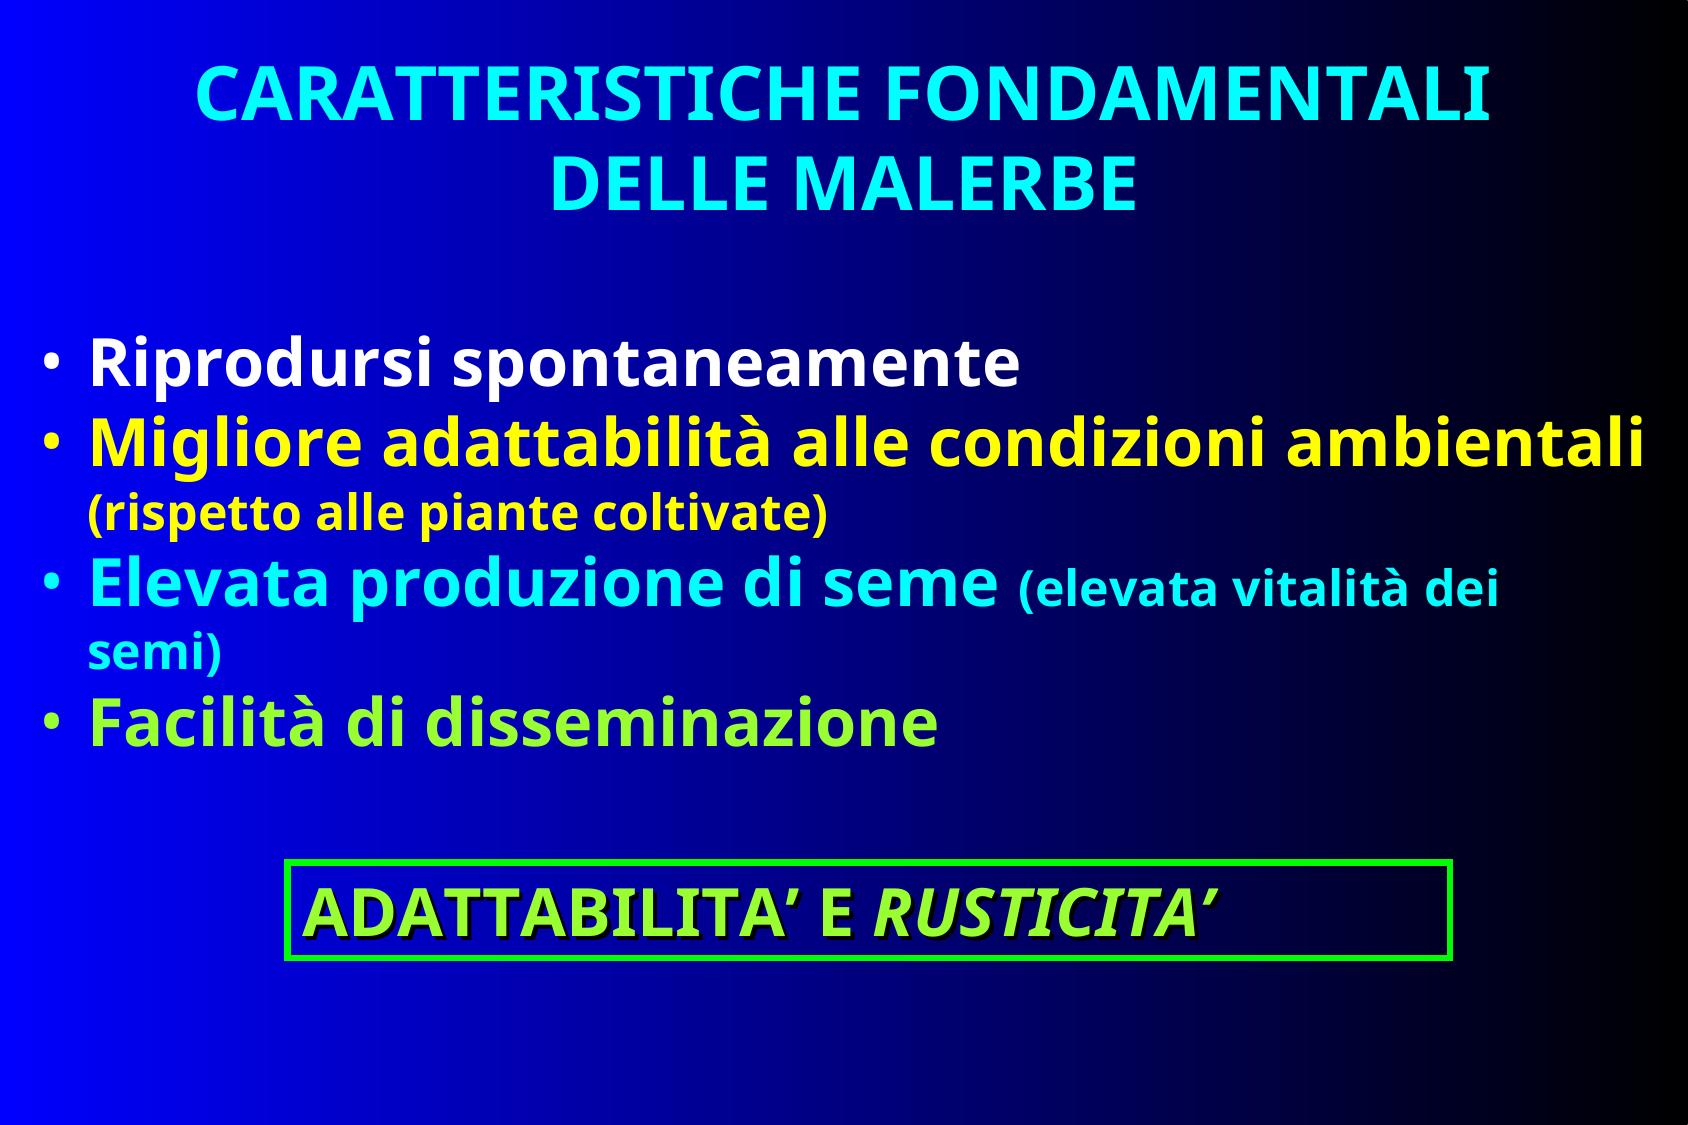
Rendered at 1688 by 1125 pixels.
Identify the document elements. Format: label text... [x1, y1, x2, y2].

text_box CARATTERISTICHE FONDAMENTALI DELLE MALERBE [137, 37, 1551, 233]
text_box ADATTABILITA’ E RUSTICITA’ [287, 862, 1450, 958]
text_box Riprodursi spontaneamente Migliore adattabilità alle condizioni ambientali (rispetto alle piante coltivate) Elevata produzione di seme (elevata vitalità dei semi) Facilità di disseminazione [24, 312, 1663, 768]
